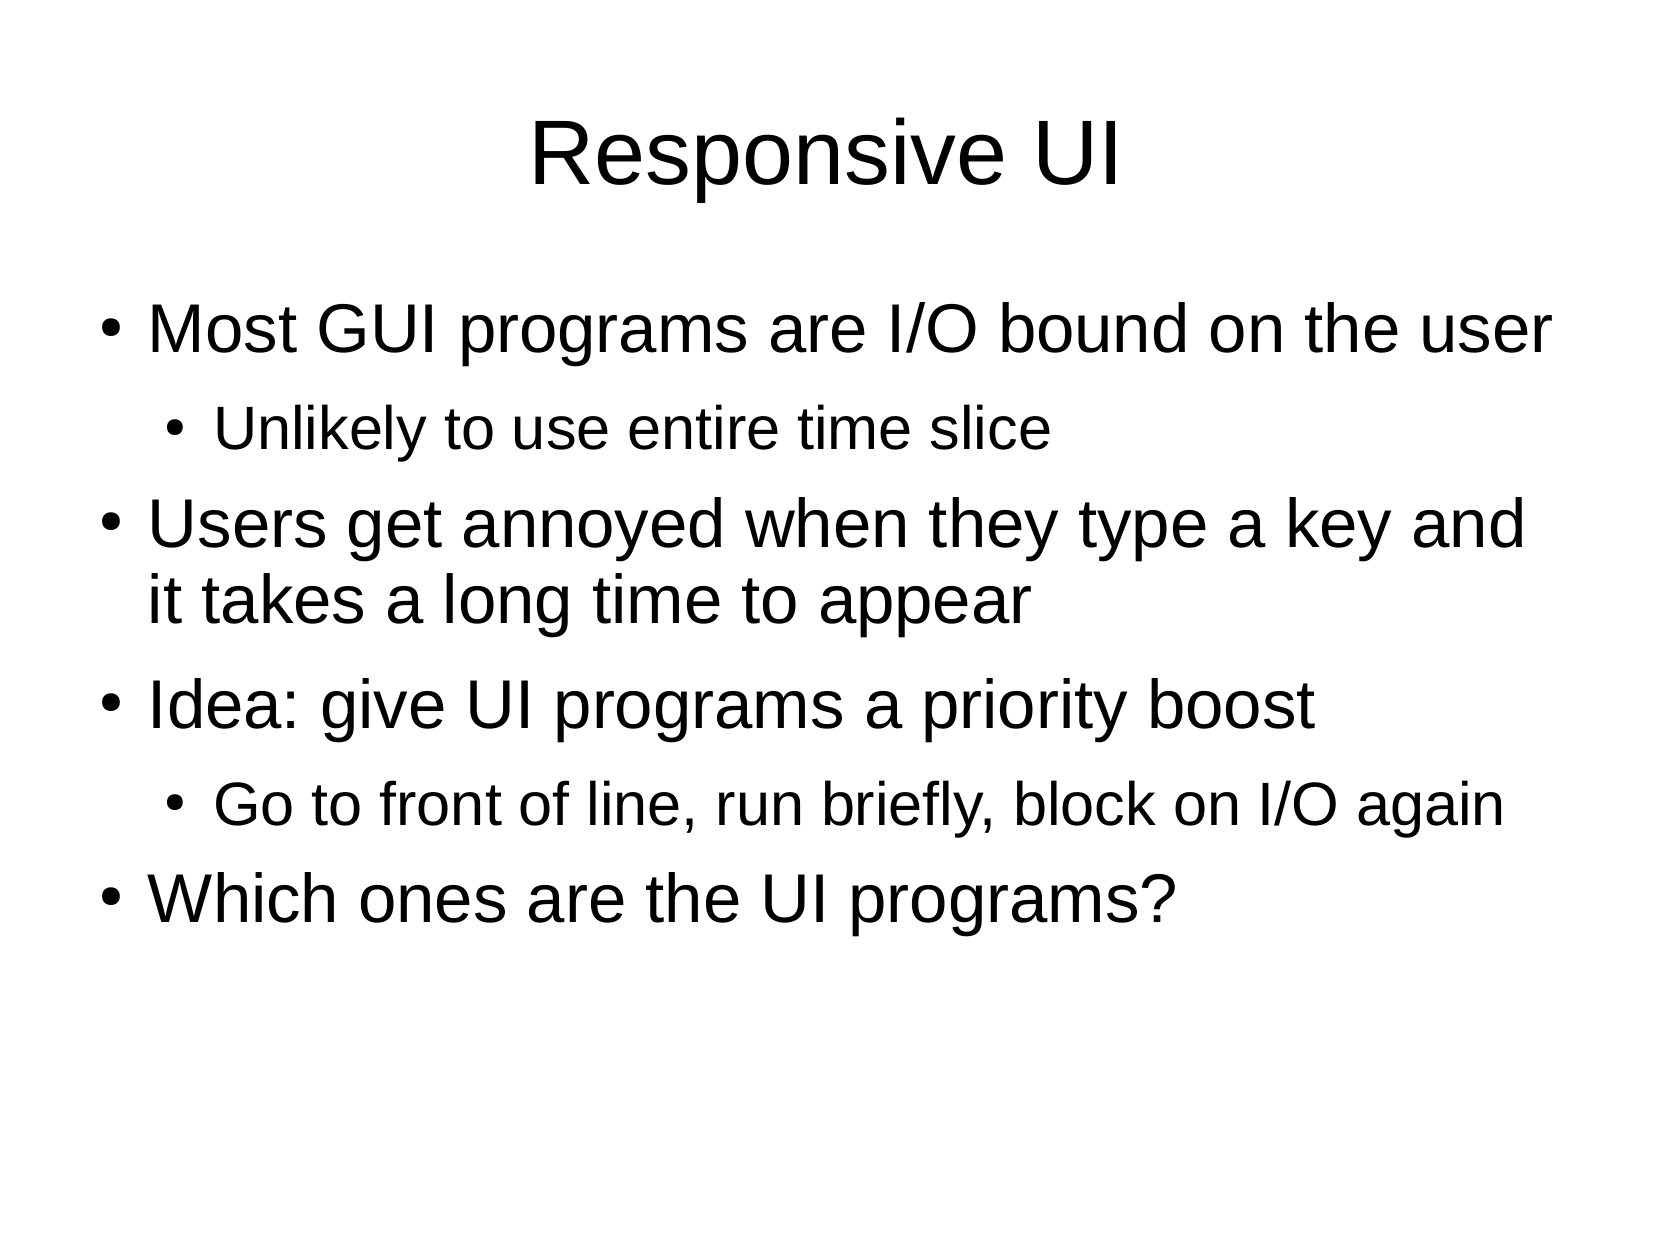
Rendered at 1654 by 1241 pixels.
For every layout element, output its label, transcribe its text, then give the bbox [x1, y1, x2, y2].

list Most GUI programs are I/O bound on the user Unlikely to use entire time slice Users get annoyed when they type a key and it takes a long time to appear Idea: give UI programs a priority boost Go to front of line, run briefly, block on I/O again Which ones are the UI programs? [82, 290, 1571, 1010]
title Responsive UI [82, 49, 1571, 257]
